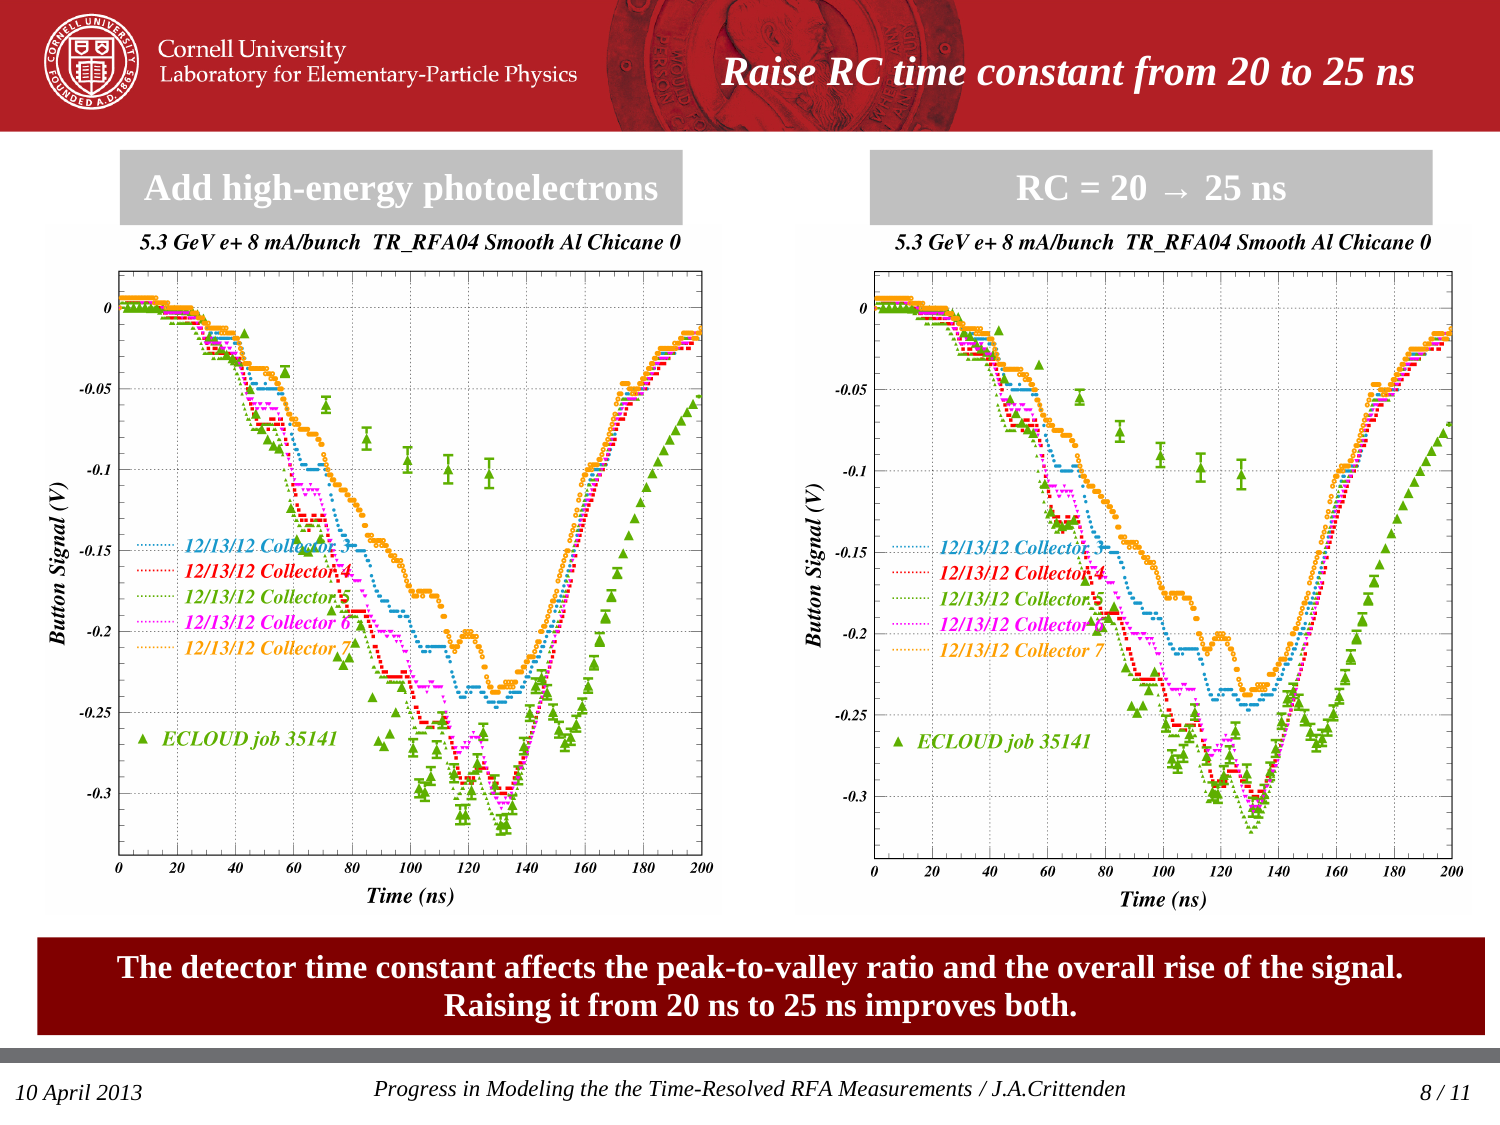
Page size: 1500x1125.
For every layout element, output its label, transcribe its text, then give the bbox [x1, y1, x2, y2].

text_box Add high-energy photoelectrons [119, 149, 683, 226]
picture [0, 0, 1500, 132]
text_box The detector time constant affects the peak-to-valley ratio and the overall rise of the signal. Raising it from 20 ns to 25 ns improves both. [37, 937, 1485, 1036]
text_box RC = 20 → 25 ns [869, 149, 1433, 226]
picture [45, 224, 722, 916]
picture [795, 224, 1472, 916]
title Raise RC time constant from 20 to 25 ns [637, 7, 1500, 136]
